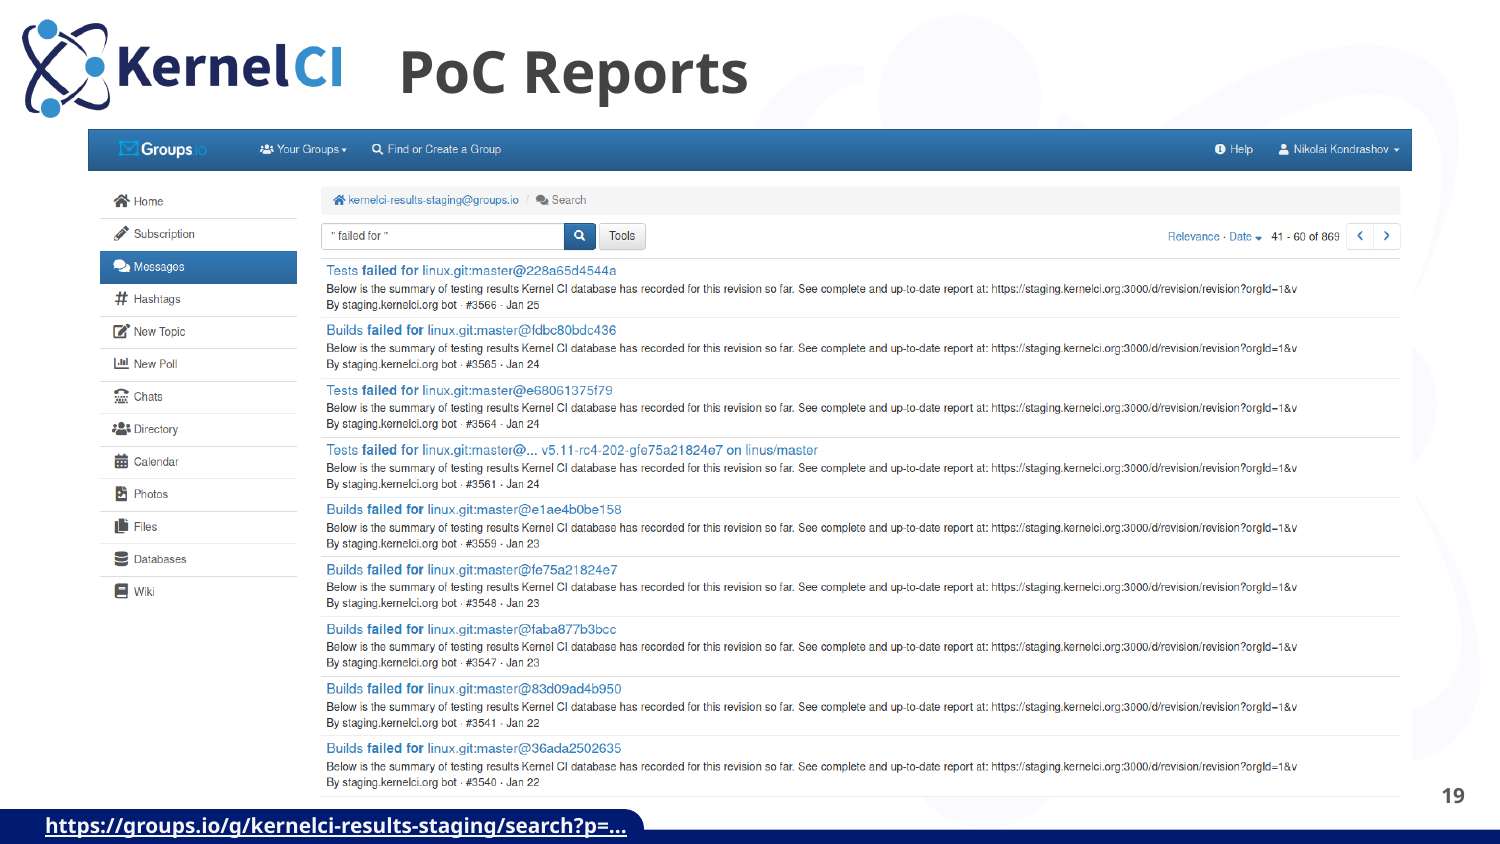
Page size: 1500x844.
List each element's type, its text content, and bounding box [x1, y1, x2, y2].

slide_number <number> [1389, 764, 1480, 830]
text_box https://groups.io/g/kernelci-results-staging/search?p=... [0, 809, 644, 844]
picture [88, 15, 1480, 828]
picture [22, 19, 341, 118]
title PoC Reports [383, 23, 1455, 117]
